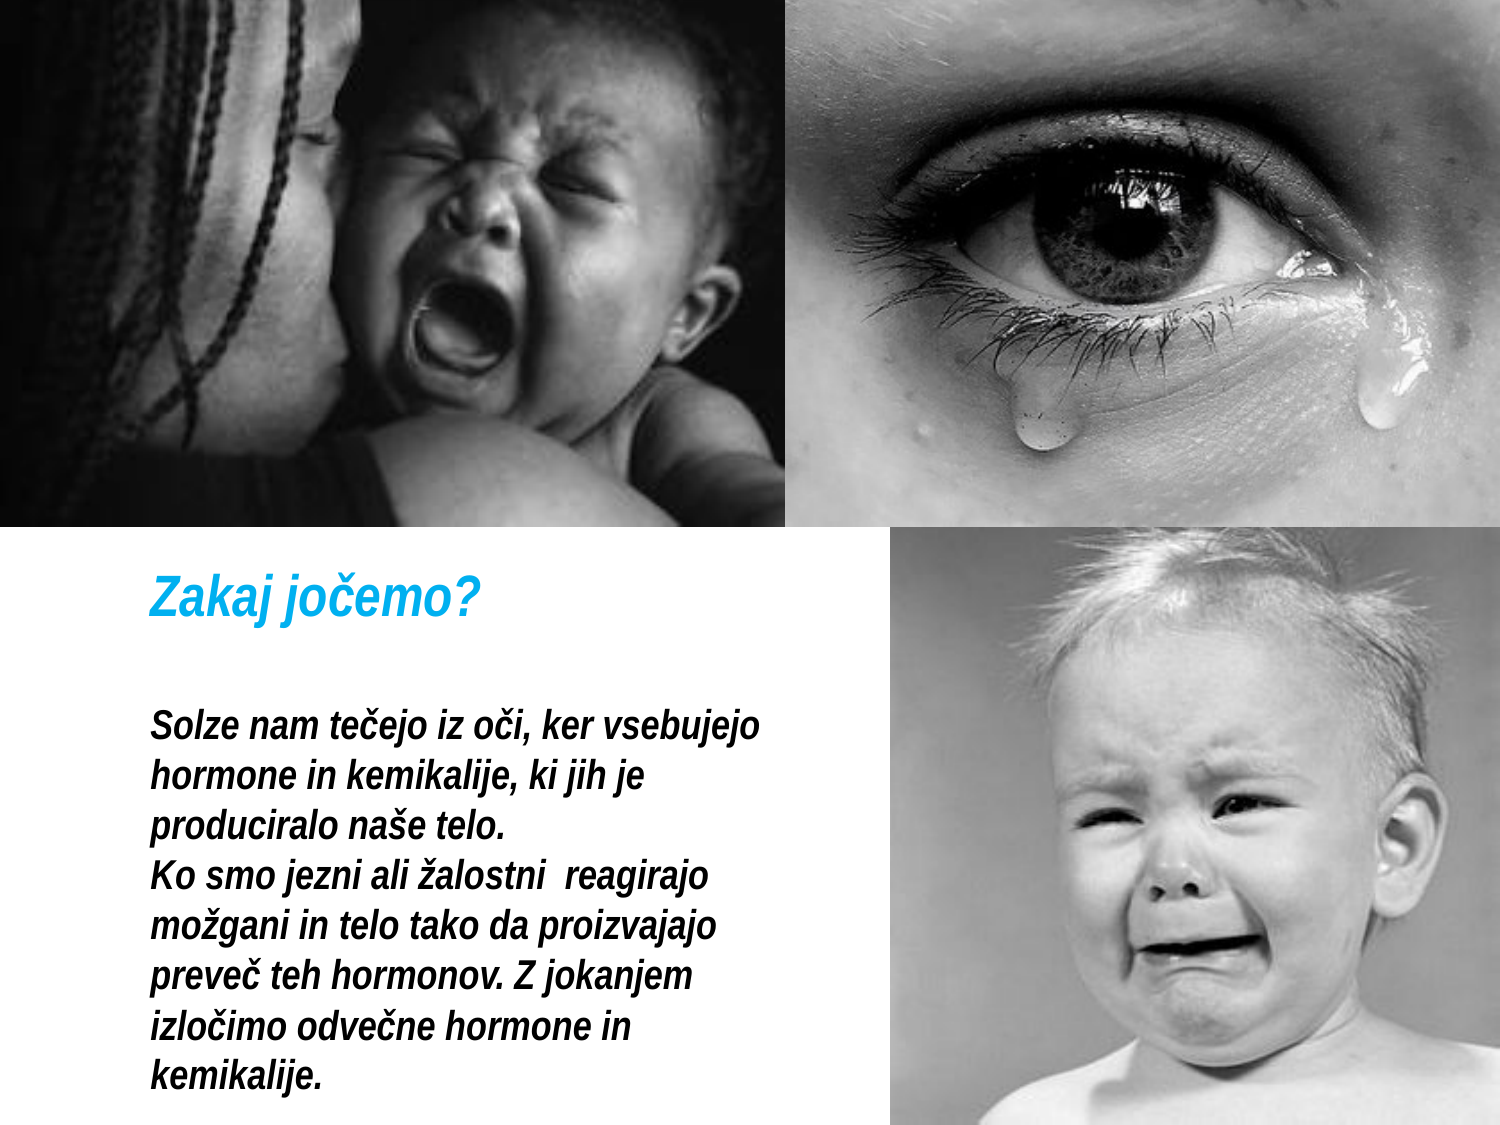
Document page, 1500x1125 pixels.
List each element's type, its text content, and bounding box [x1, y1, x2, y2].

picture [0, 0, 1500, 1125]
text_box Zakaj jočemo? Solze nam tečejo iz oči, ker vsebujejo hormone in kemikalije, ki jih je produciralo naše telo. Ko smo jezni ali žalostni reagirajo možgani in telo tako da proizvajajo preveč teh hormonov. Z jokanjem izločimo odvečne hormone in kemikalije. [135, 550, 786, 1106]
